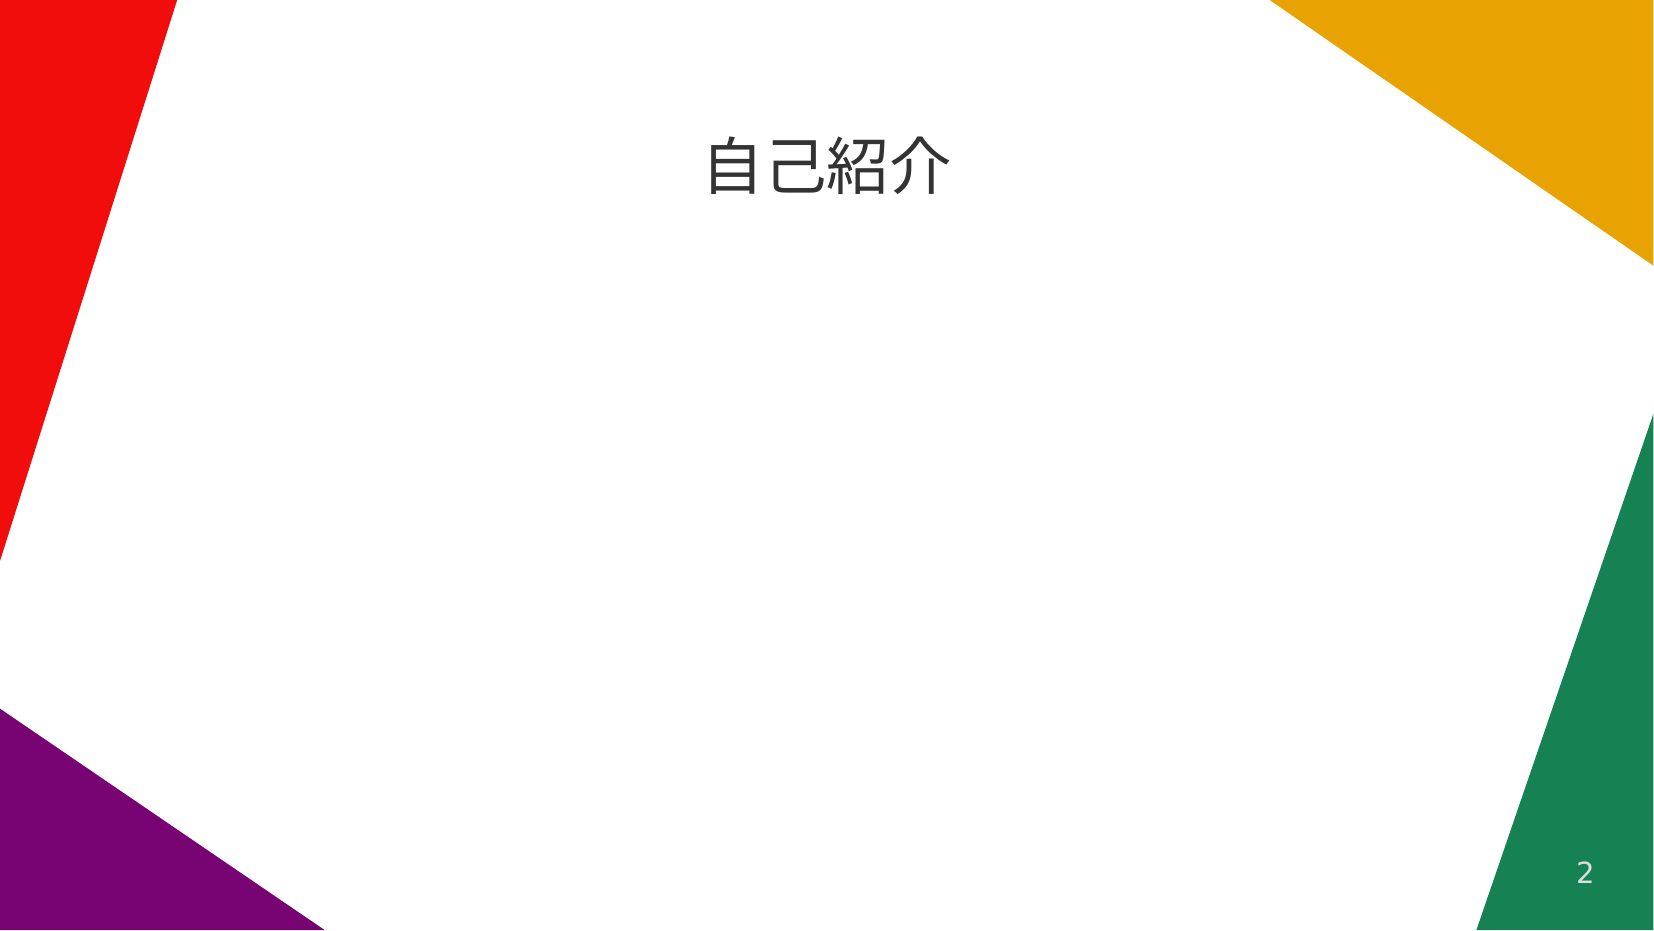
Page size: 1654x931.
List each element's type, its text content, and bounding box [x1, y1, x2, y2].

title 自己紹介 [118, 88, 1536, 237]
